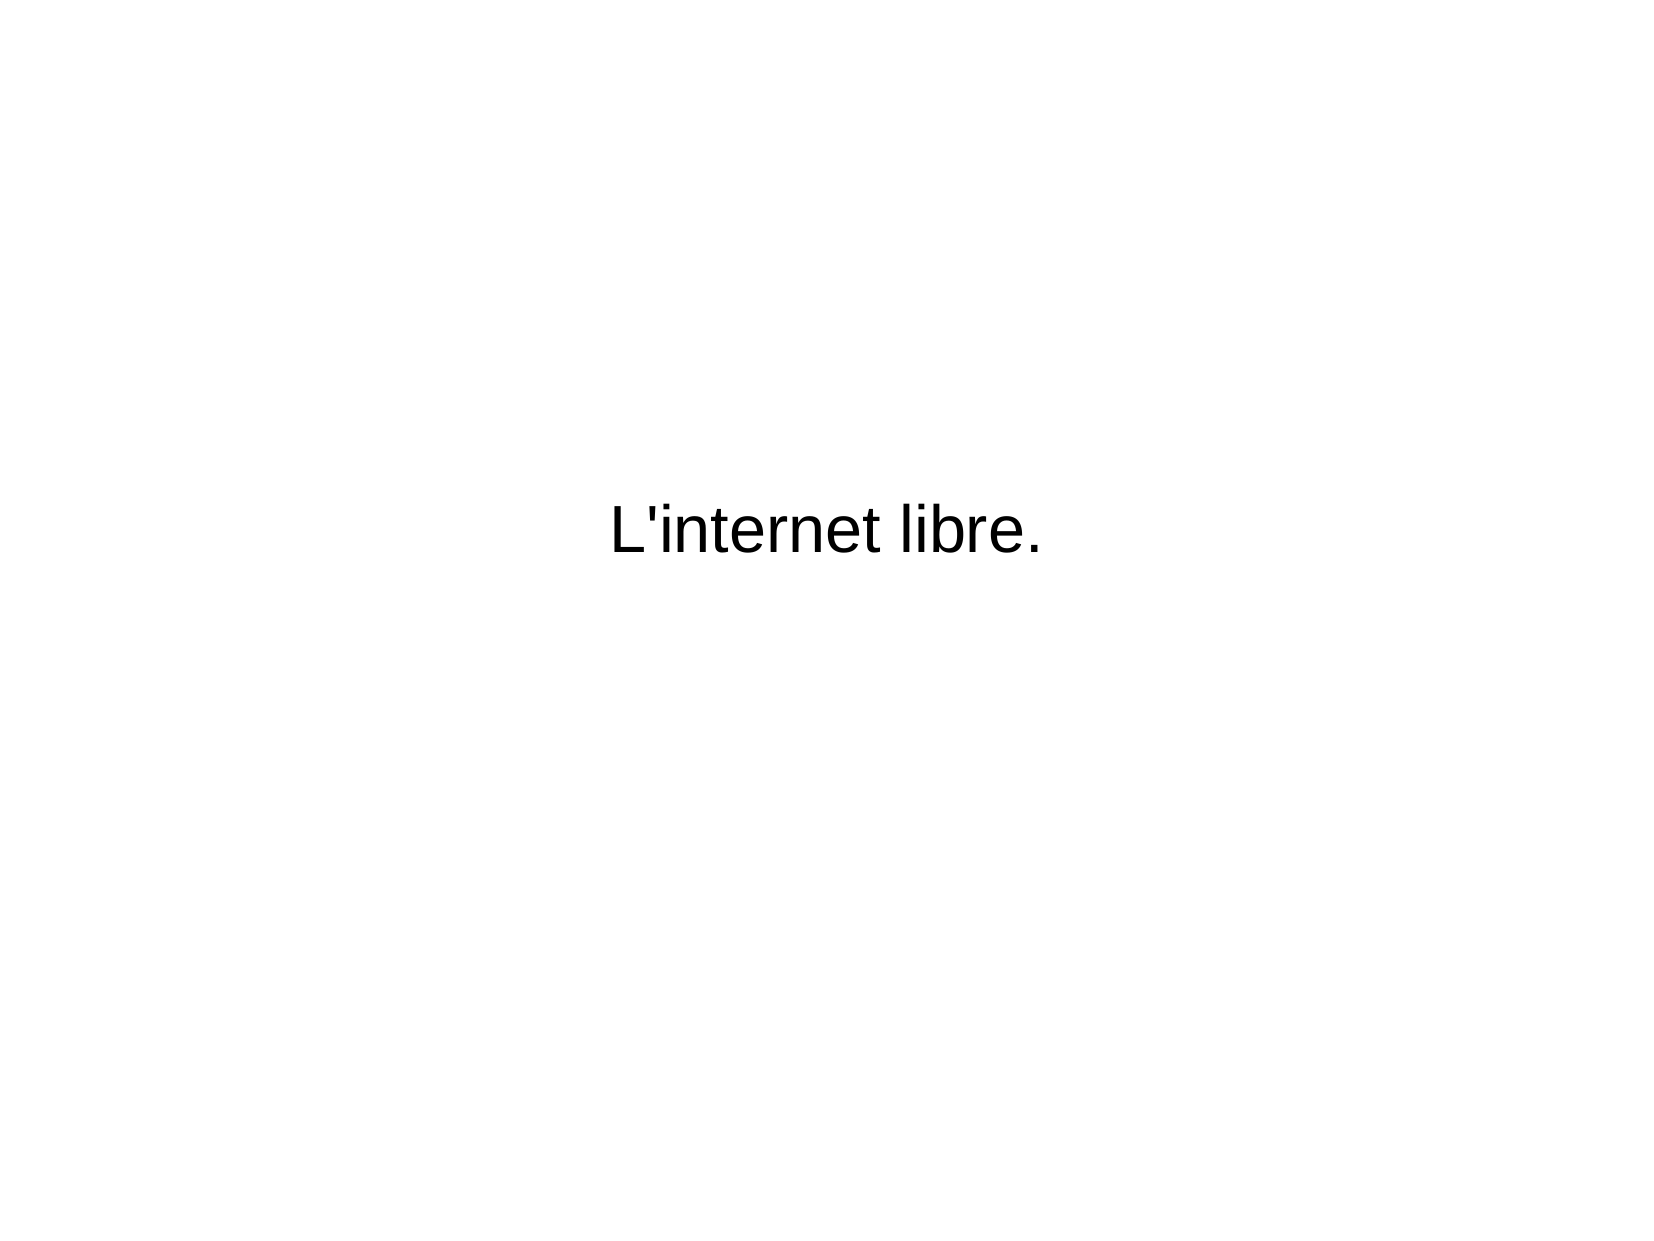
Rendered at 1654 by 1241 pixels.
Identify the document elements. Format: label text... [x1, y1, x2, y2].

subtitle L'internet libre. [82, 49, 1571, 1010]
